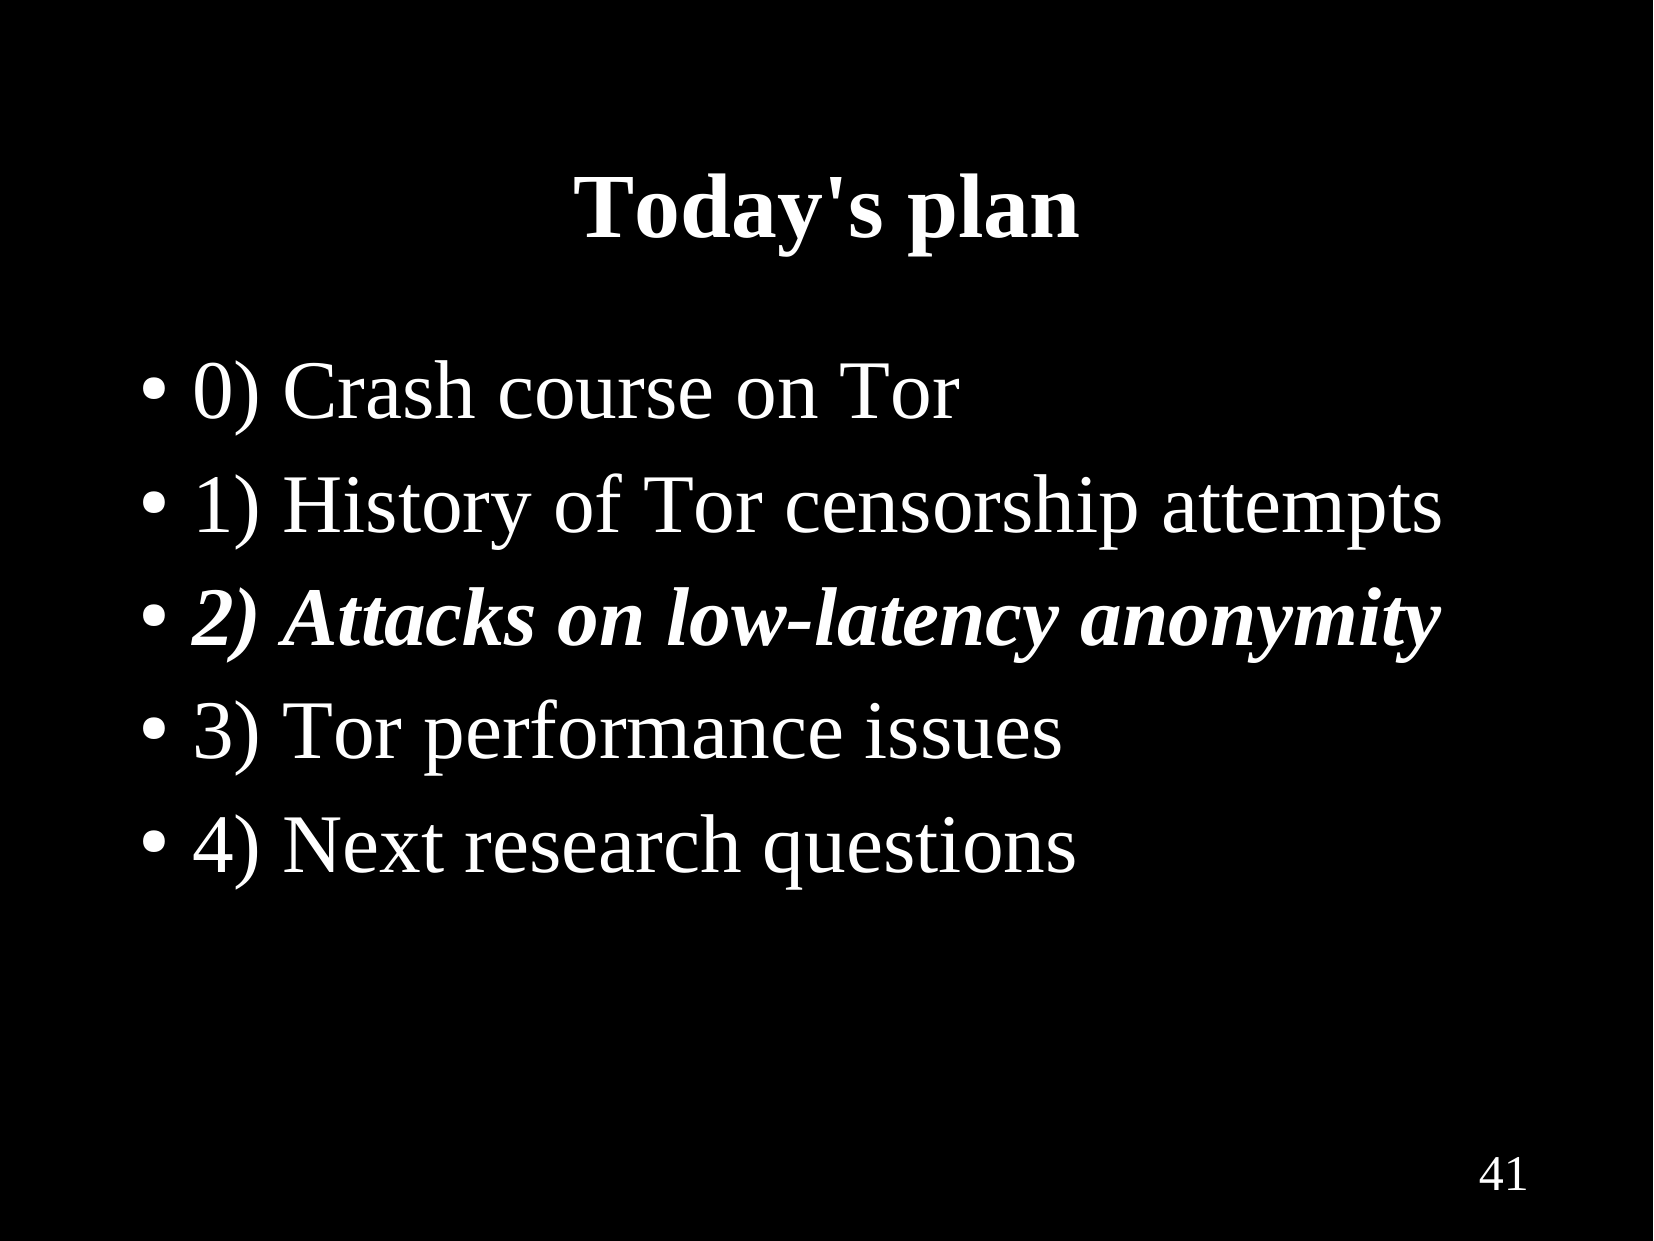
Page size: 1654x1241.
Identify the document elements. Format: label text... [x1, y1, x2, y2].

title Today's plan [121, 102, 1534, 311]
list 0) Crash course on Tor 1) History of Tor censorship attempts 2) Attacks on low-latency anonymity 3) Tor performance issues 4) Next research questions [121, 344, 1534, 1127]
